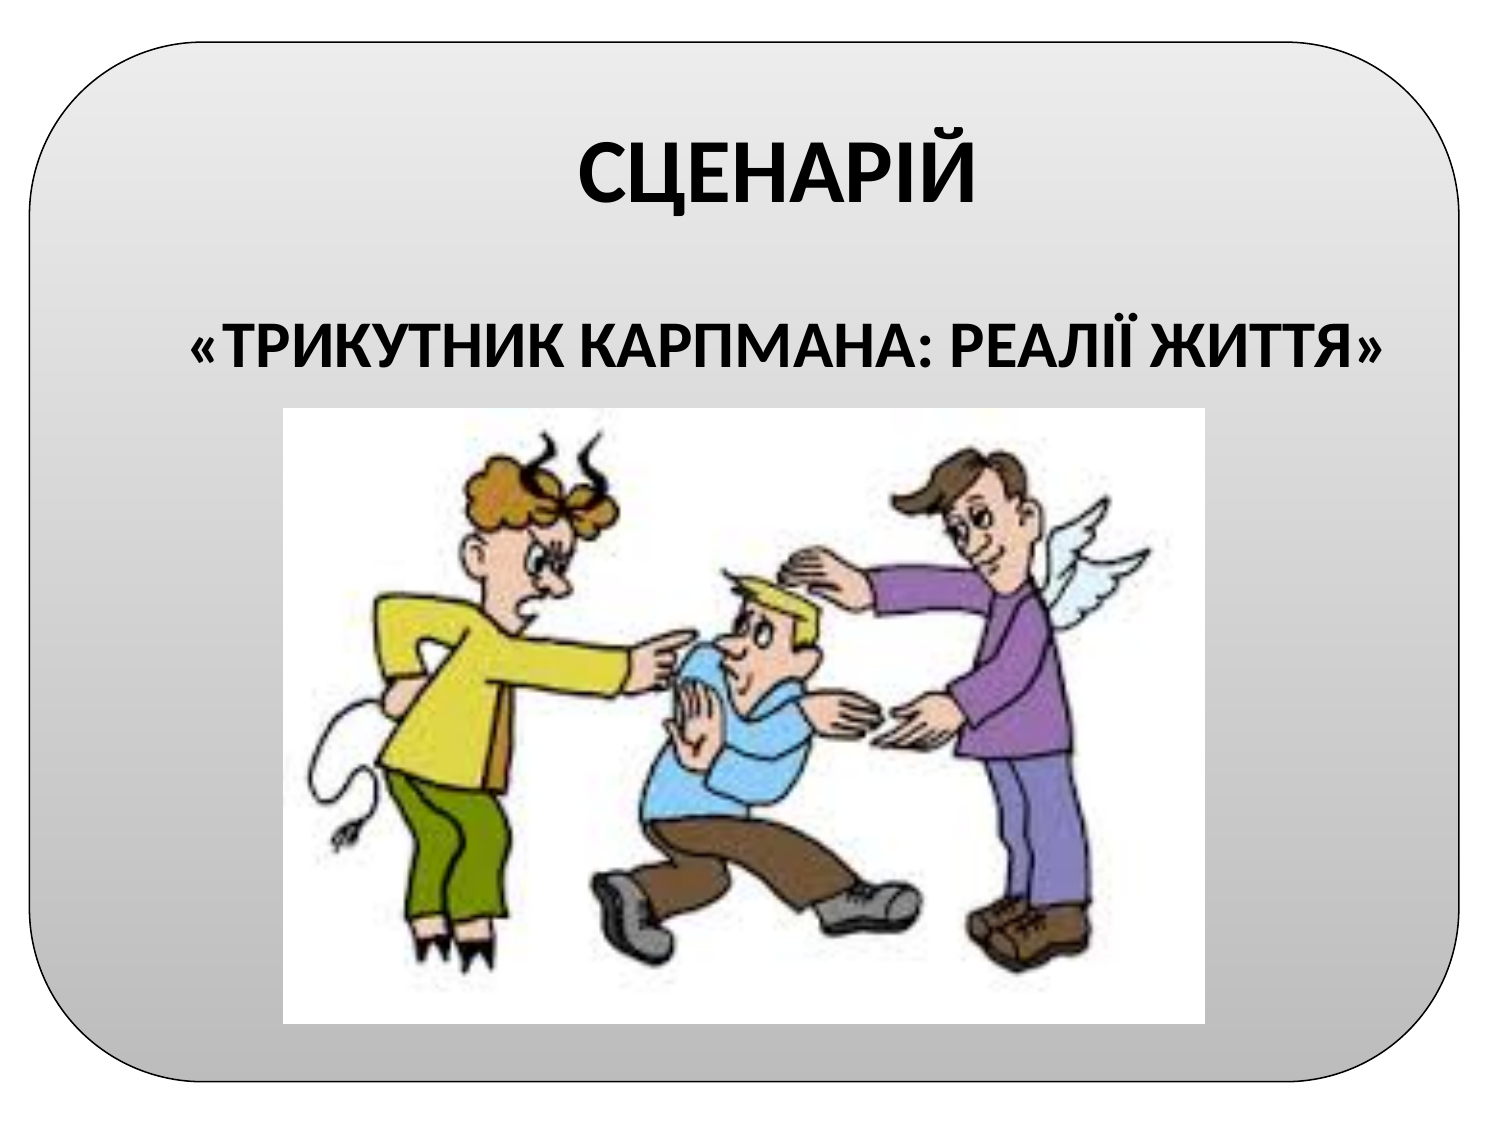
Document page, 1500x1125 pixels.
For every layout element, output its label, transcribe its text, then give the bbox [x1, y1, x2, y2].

picture [283, 408, 1205, 1024]
text_box СЦЕНАРІЙ «ТРИКУТНИК КАРПМАНА: РЕАЛІЇ ЖИТТЯ» [29, 42, 1459, 1082]
